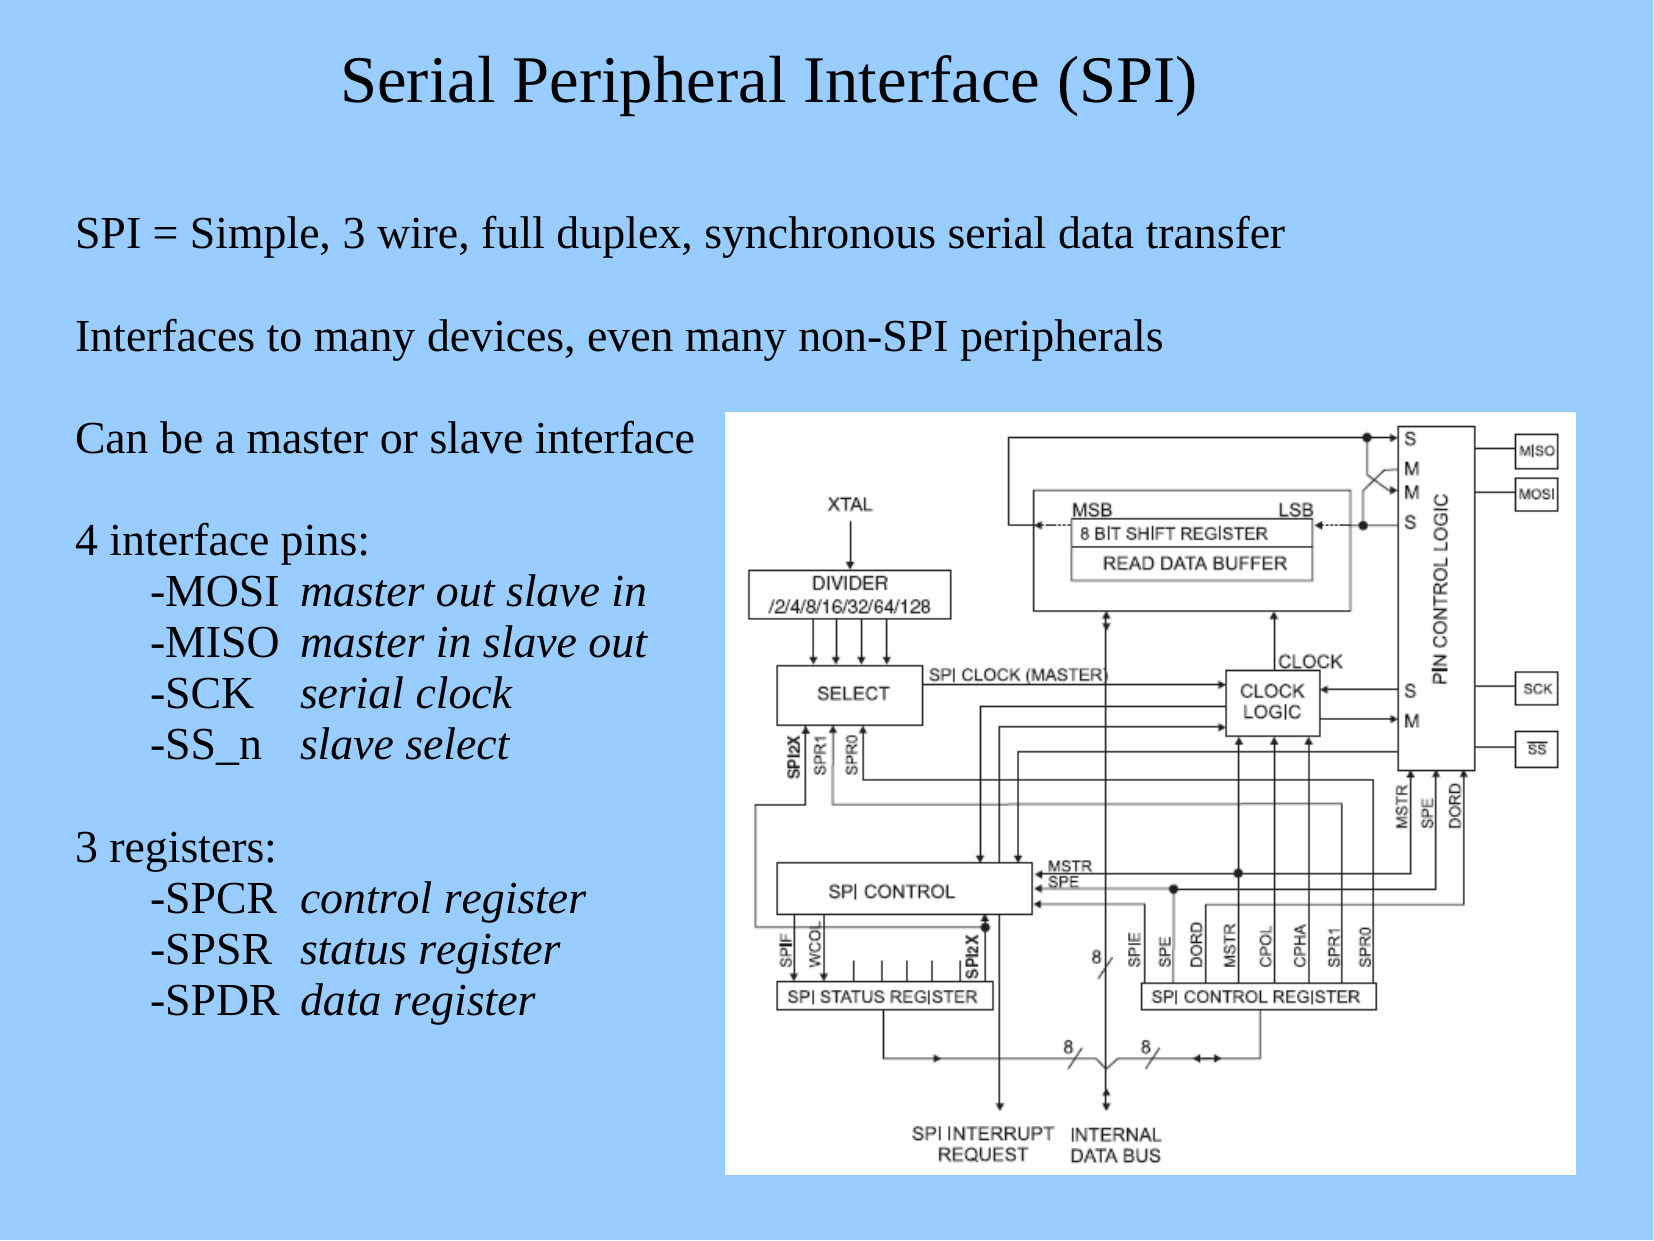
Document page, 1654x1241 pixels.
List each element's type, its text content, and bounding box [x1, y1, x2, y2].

text_box SPI = Simple, 3 wire, full duplex, synchronous serial data transfer Interfaces to many devices, even many non-SPI peripherals Can be a master or slave interface 4 interface pins: -MOSI master out slave in -MISO master in slave out -SCK serial clock -SS_n slave select 3 registers: -SPCR control register -SPSR status register -SPDR data register [75, 150, 1576, 1165]
picture [725, 412, 1576, 1176]
text_box Serial Peripheral Interface (SPI) [339, 38, 1201, 113]
